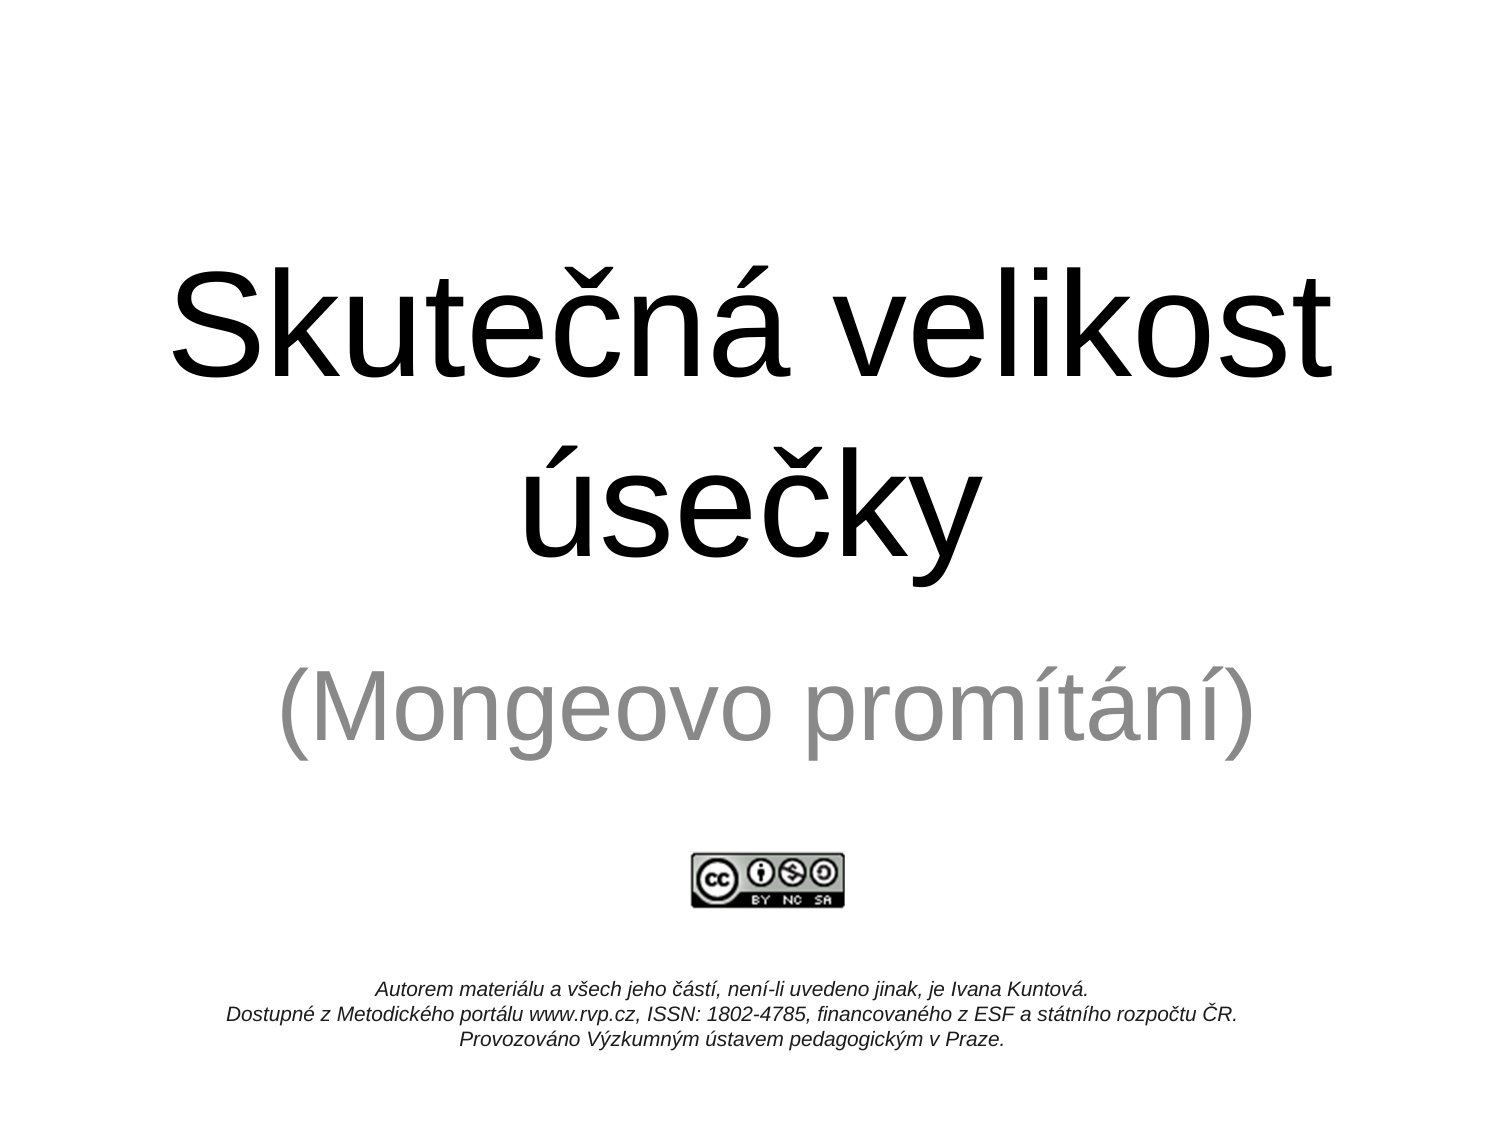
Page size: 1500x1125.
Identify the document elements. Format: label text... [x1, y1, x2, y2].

text_box Autorem materiálu a všech jeho částí, není-li uvedeno jinak, je Ivana Kuntová. Dostupné z Metodického portálu www.rvp.cz, ISSN: 1802-4785, financovaného z ESF a státního rozpočtu ČR. Provozováno Výzkumným ústavem pedagogickým v Praze. [100, 900, 1365, 1125]
title Skutečná velikost úsečky [88, 168, 1412, 646]
text_box (Mongeovo promítání) [242, 633, 1293, 811]
picture [690, 851, 845, 900]
